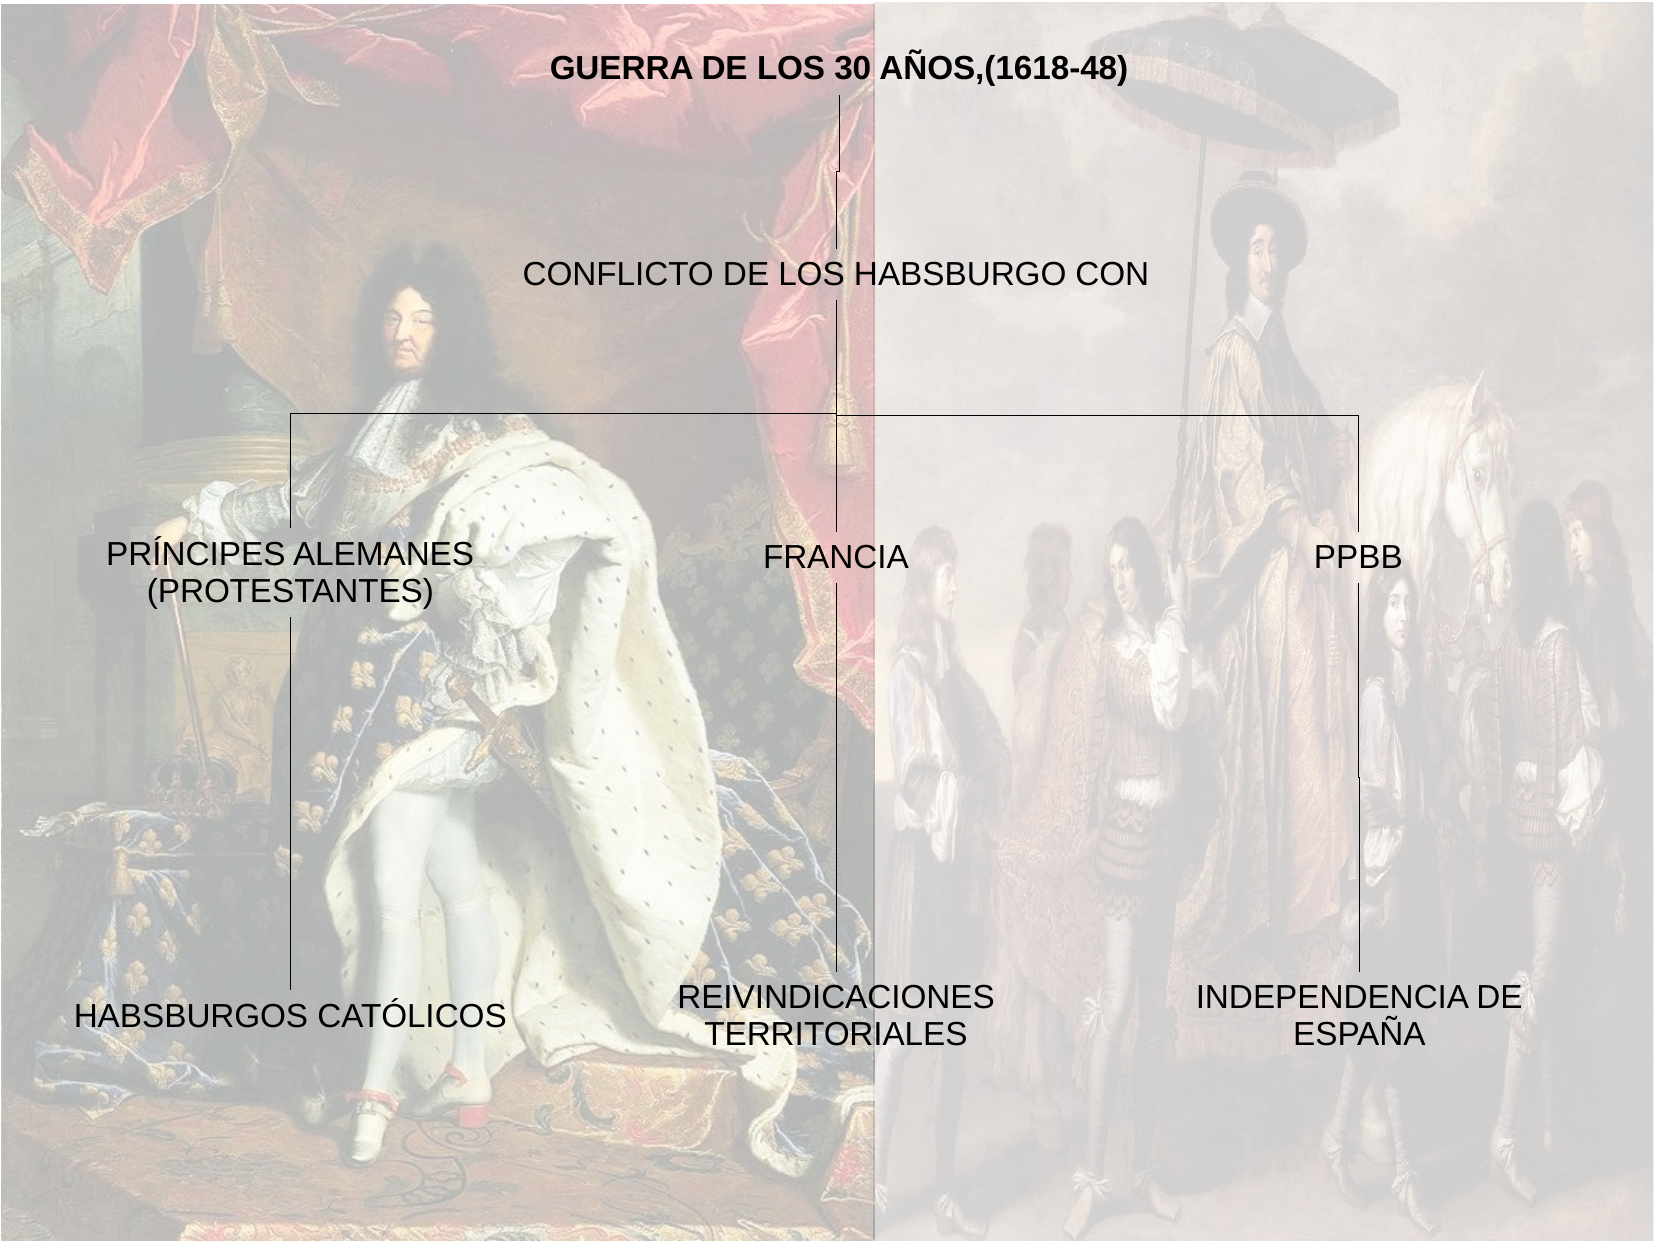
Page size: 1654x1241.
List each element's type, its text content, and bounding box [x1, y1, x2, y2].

text_box PPBB [1299, 531, 1418, 584]
text_box INDEPENDENCIA DE ESPAÑA [1181, 971, 1539, 1061]
picture [1, 2, 1654, 1241]
text_box PRÍNCIPES ALEMANES (PROTESTANTES) [91, 527, 490, 618]
text_box HABSBURGOS CATÓLICOS [59, 989, 523, 1042]
text_box GUERRA DE LOS 30 AÑOS,(1618-48) [534, 42, 1142, 96]
text_box CONFLICTO DE LOS HABSBURGO CON [507, 248, 1165, 301]
text_box FRANCIA [748, 531, 925, 584]
text_box REIVINDICACIONES TERRITORIALES [662, 971, 1011, 1061]
